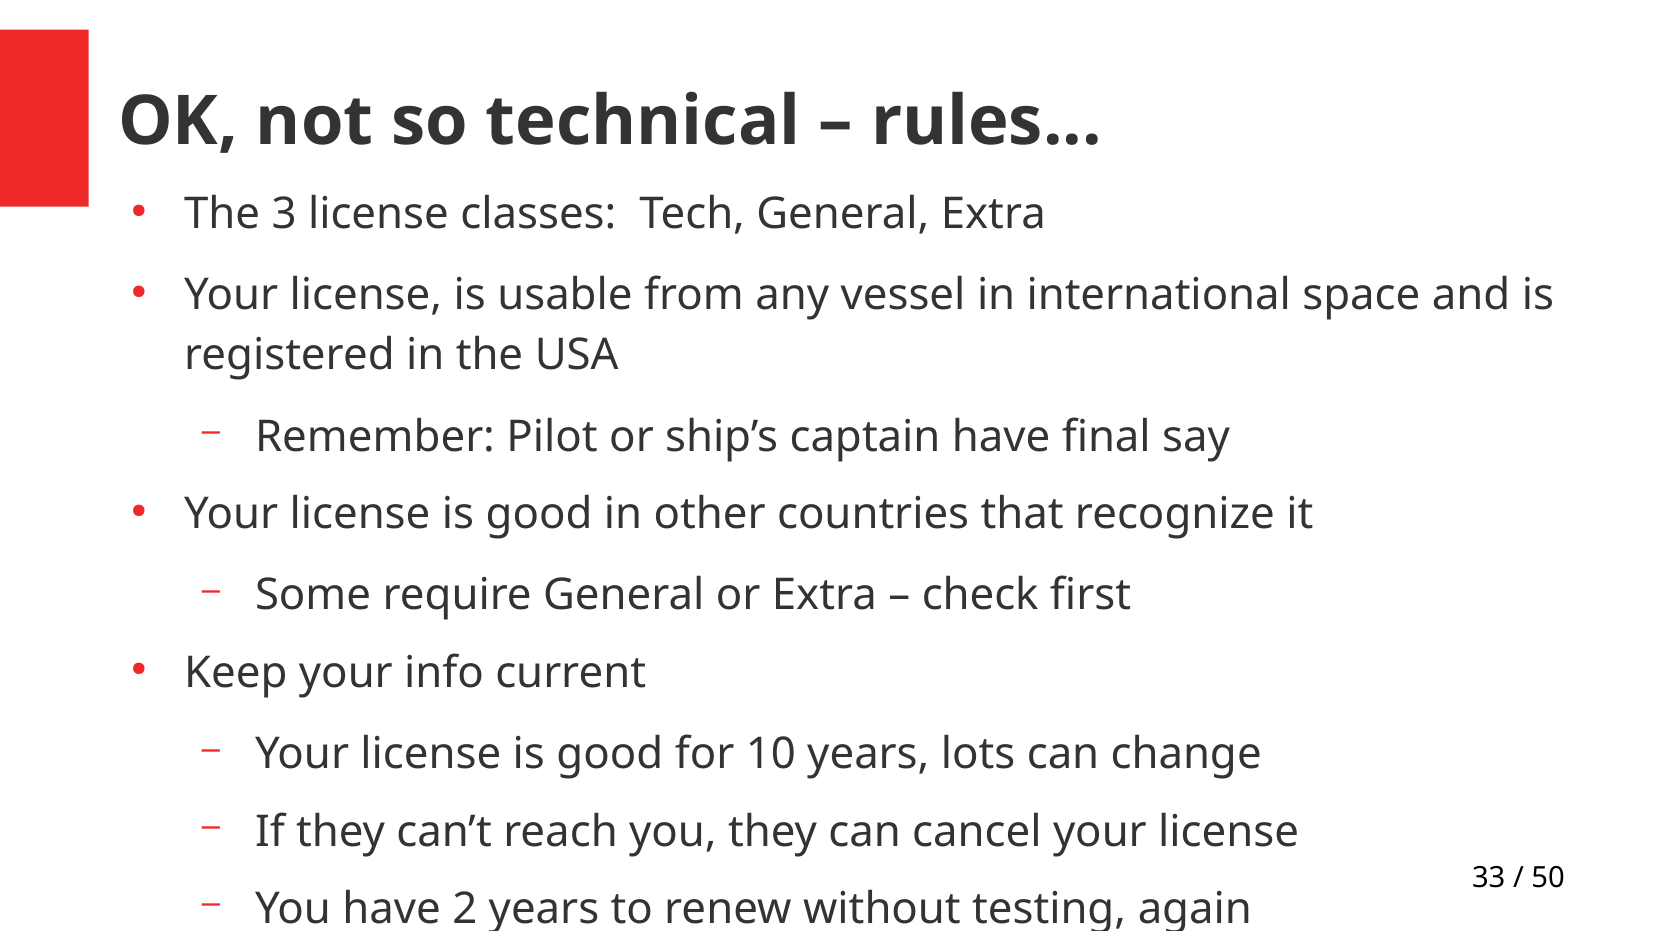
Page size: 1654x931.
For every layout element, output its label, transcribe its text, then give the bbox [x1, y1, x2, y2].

list The 3 license classes: Tech, General, Extra Your license, is usable from any vessel in international space and is registered in the USA Remember: Pilot or ship’s captain have final say Your license is good in other countries that recognize it Some require General or Extra – check first Keep your info current Your license is good for 10 years, lots can change If they can’t reach you, they can cancel your license You have 2 years to renew without testing, again You must renew to transmit [113, 181, 1590, 743]
title OK, not so technical – rules... [118, 29, 1595, 207]
